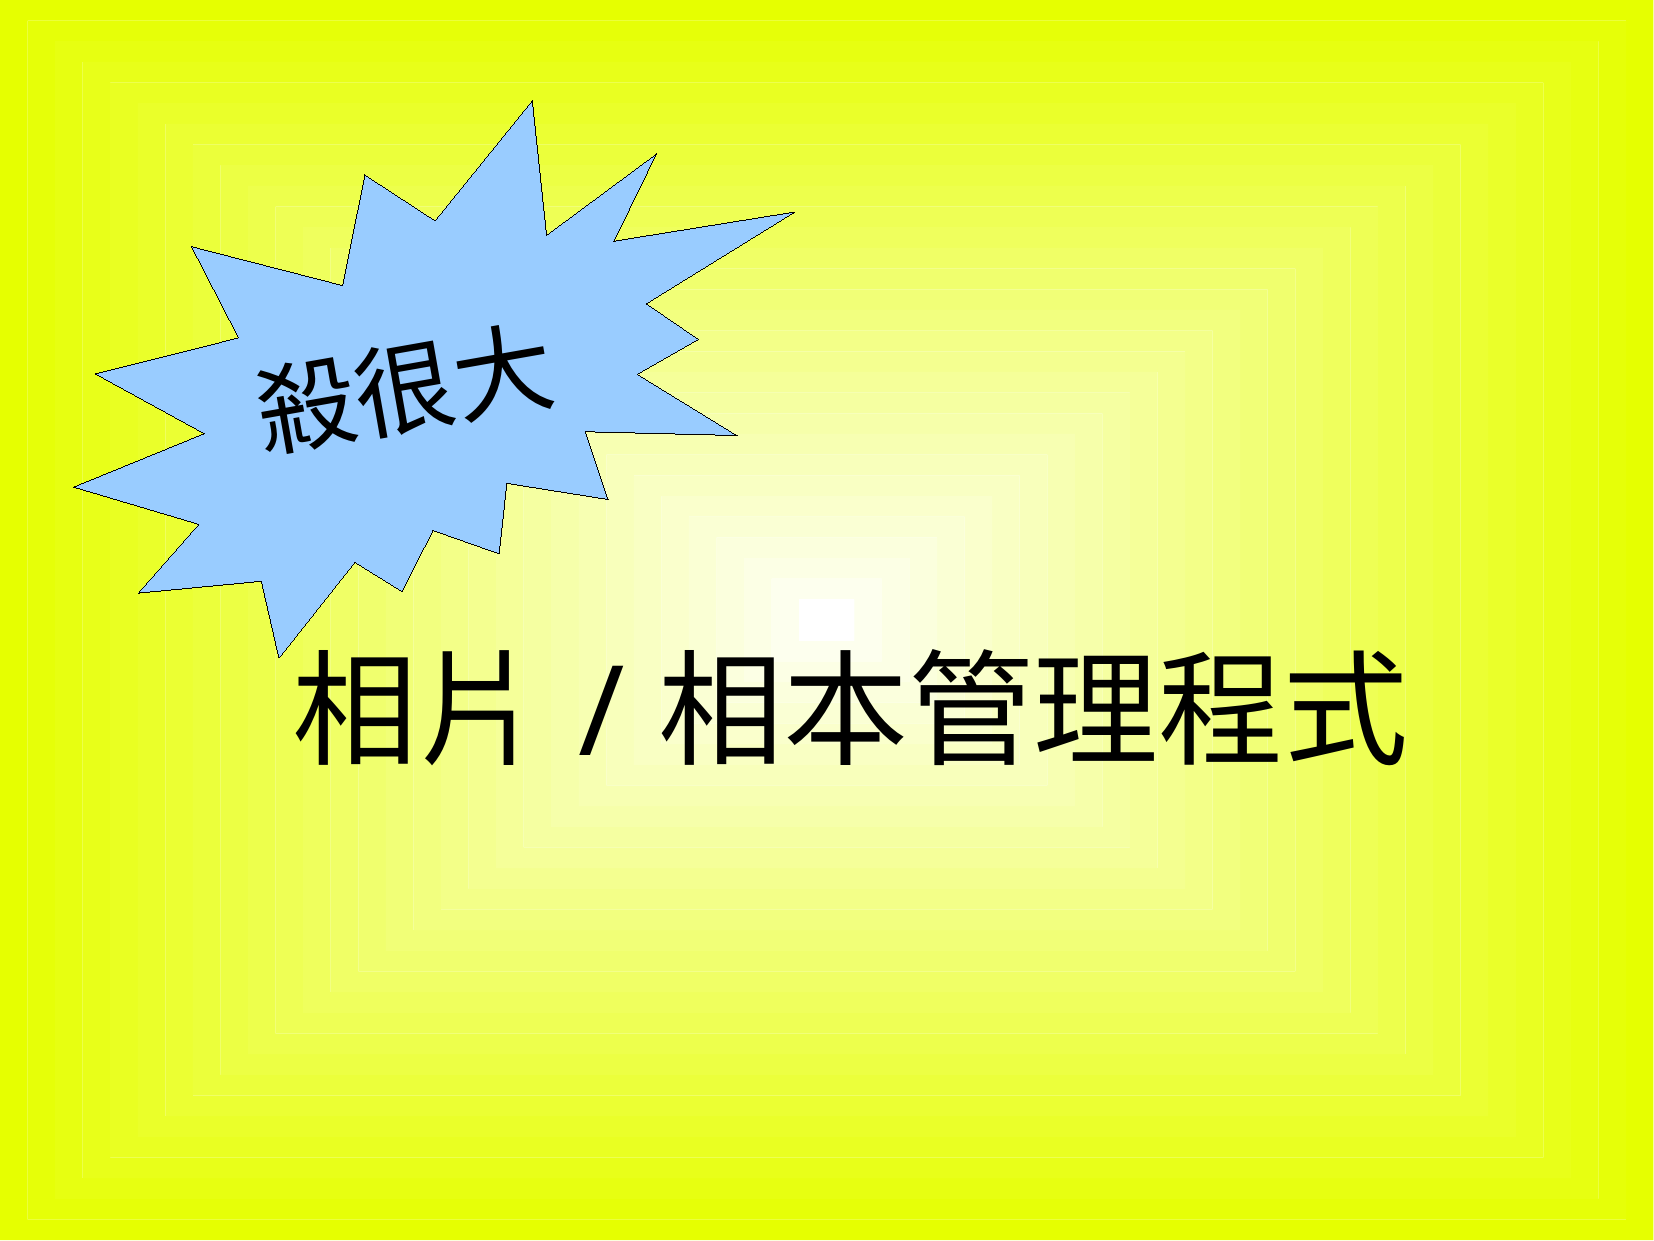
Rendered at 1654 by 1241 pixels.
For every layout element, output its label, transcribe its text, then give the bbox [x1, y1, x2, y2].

title 相片/相本管理程式 [106, 604, 1595, 798]
text_box 殺很大 [73, 100, 795, 604]
